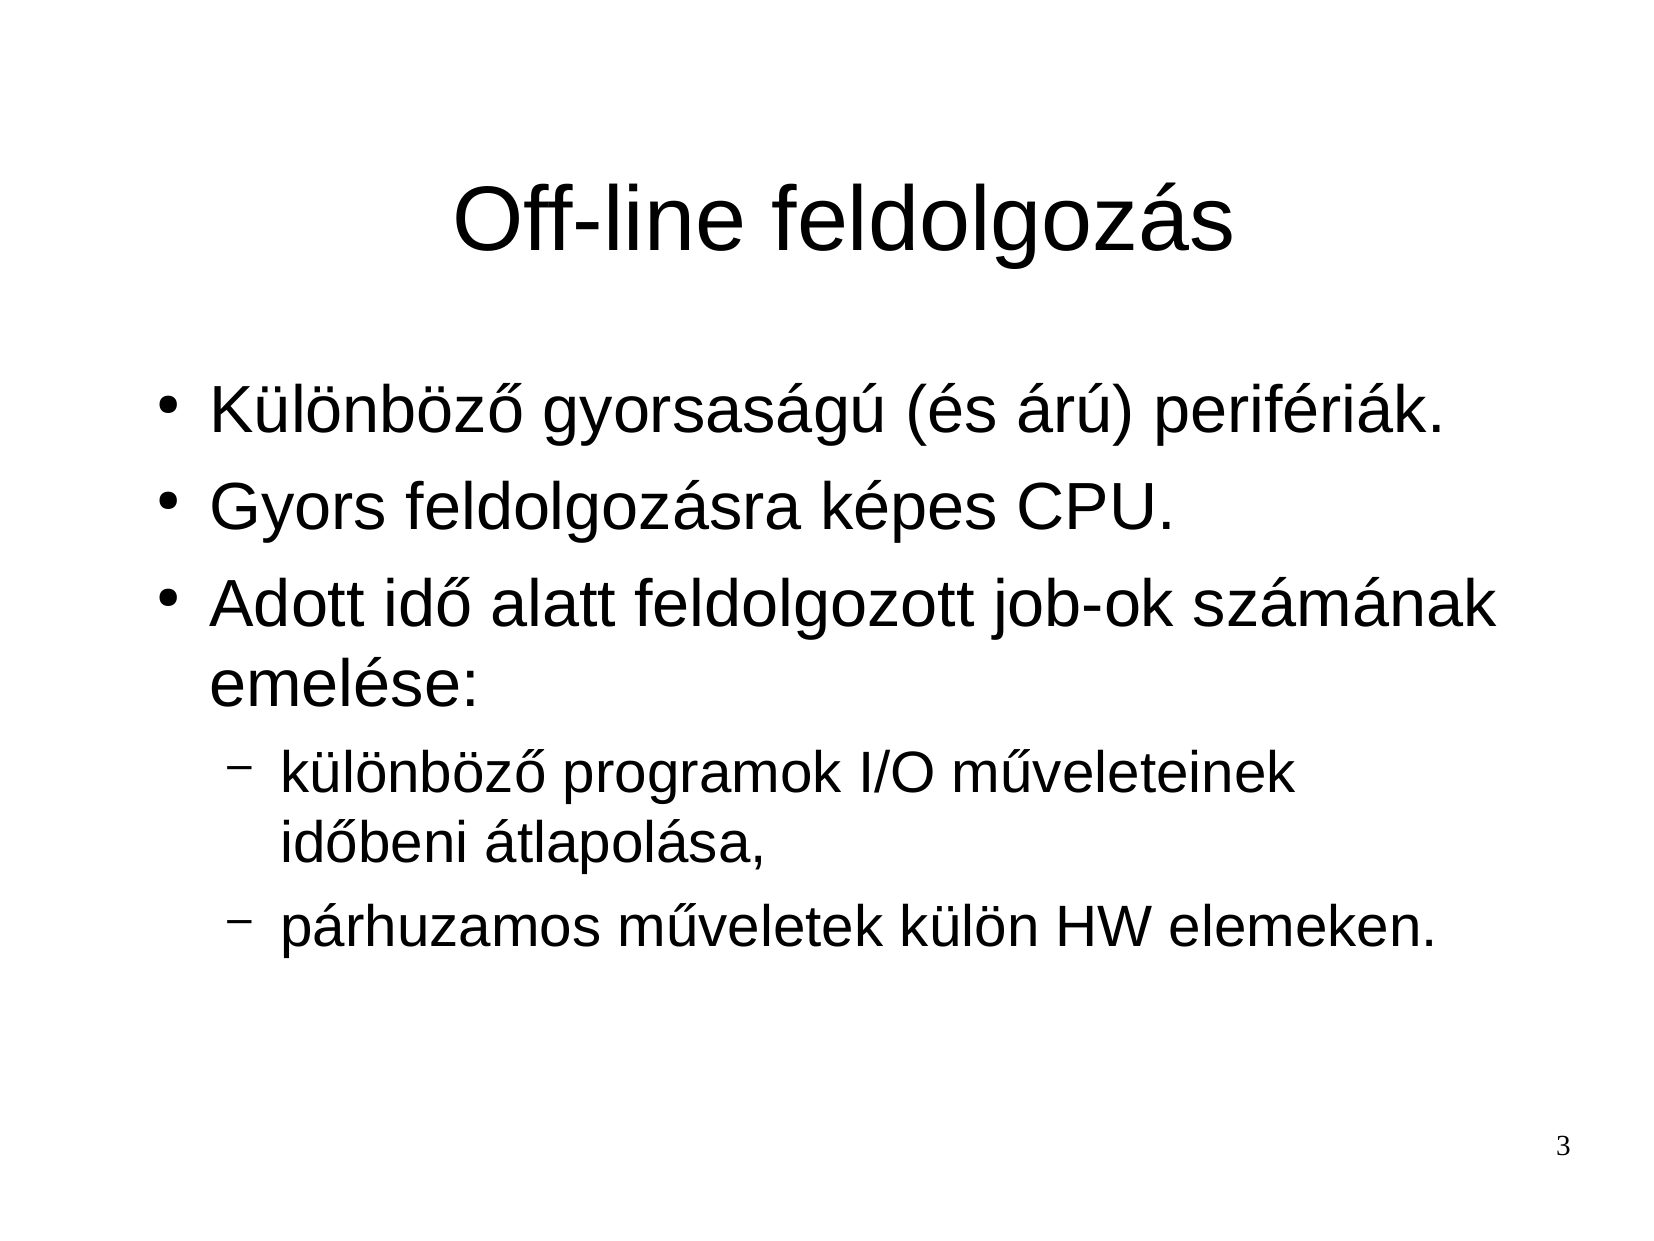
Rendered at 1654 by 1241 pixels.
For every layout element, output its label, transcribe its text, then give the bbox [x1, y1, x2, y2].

title Off-line feldolgozás [124, 110, 1530, 317]
list Különböző gyorsaságú (és árú) perifériák. Gyors feldolgozásra képes CPU. Adott idő alatt feldolgozott job-ok számának emelése: különböző programok I/O műveleteinek időbeni átlapolása, párhuzamos műveletek külön HW elemeken. [124, 358, 1609, 1103]
